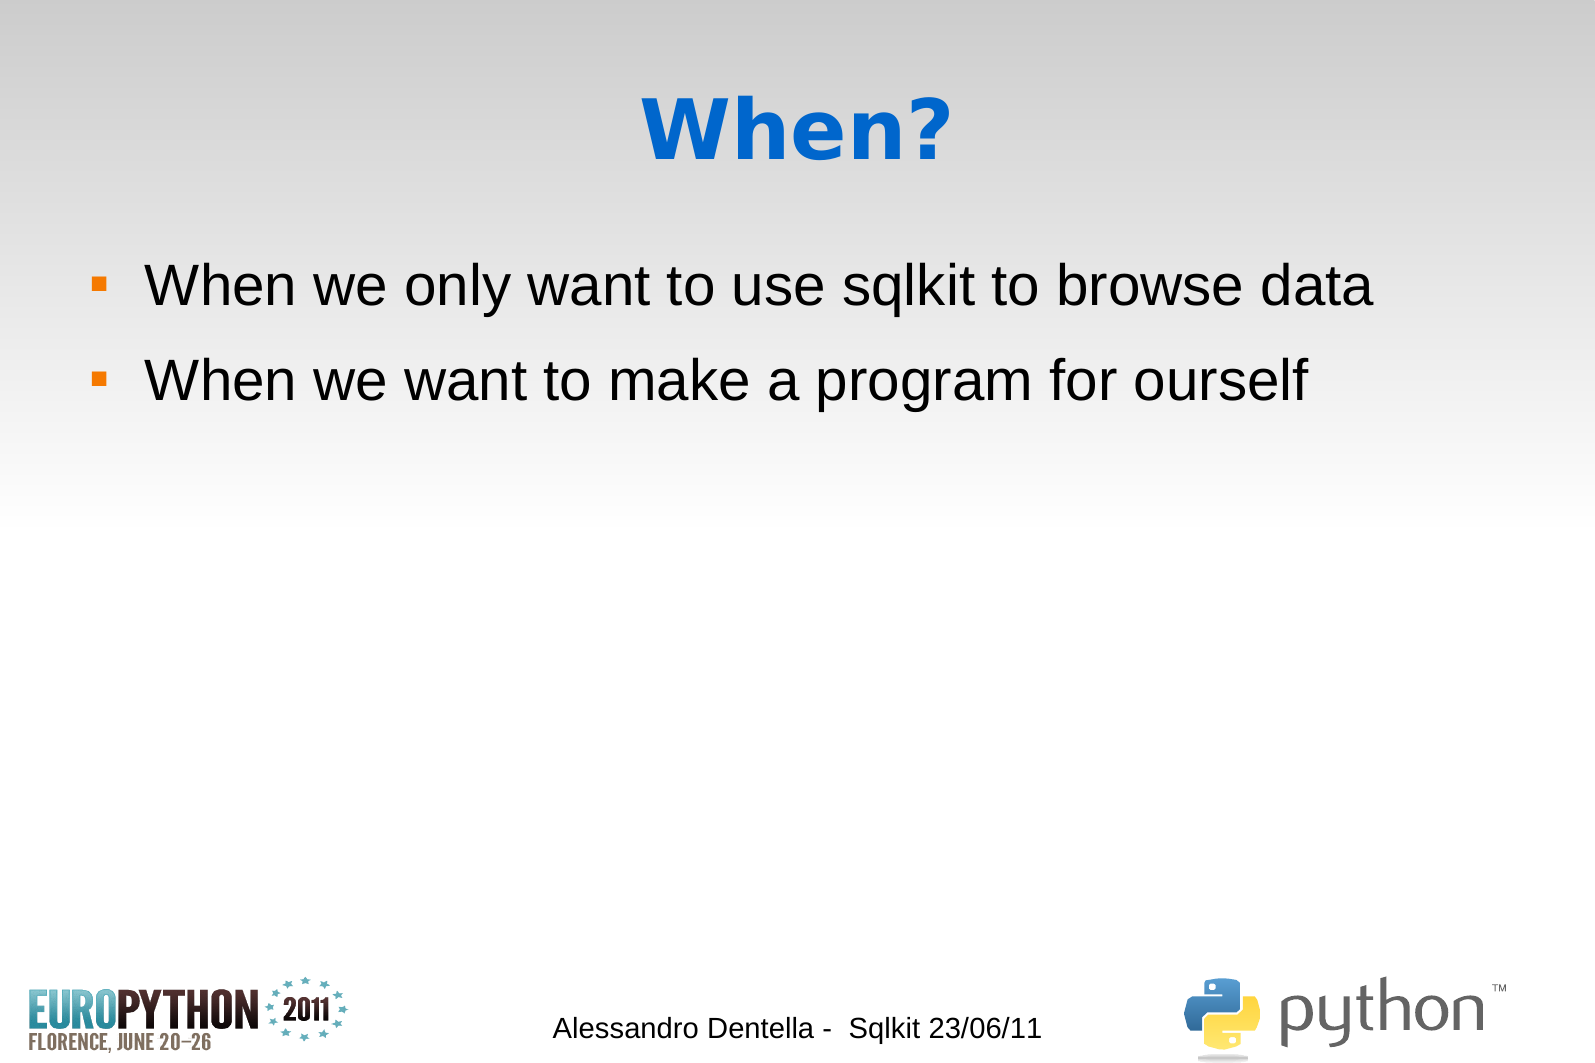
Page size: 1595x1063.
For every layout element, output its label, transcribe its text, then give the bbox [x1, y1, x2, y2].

picture [29, 974, 355, 1058]
list When we only want to use sqlkit to browse data When we want to make a program for ourself [74, 253, 1510, 940]
title When? [79, 49, 1515, 213]
